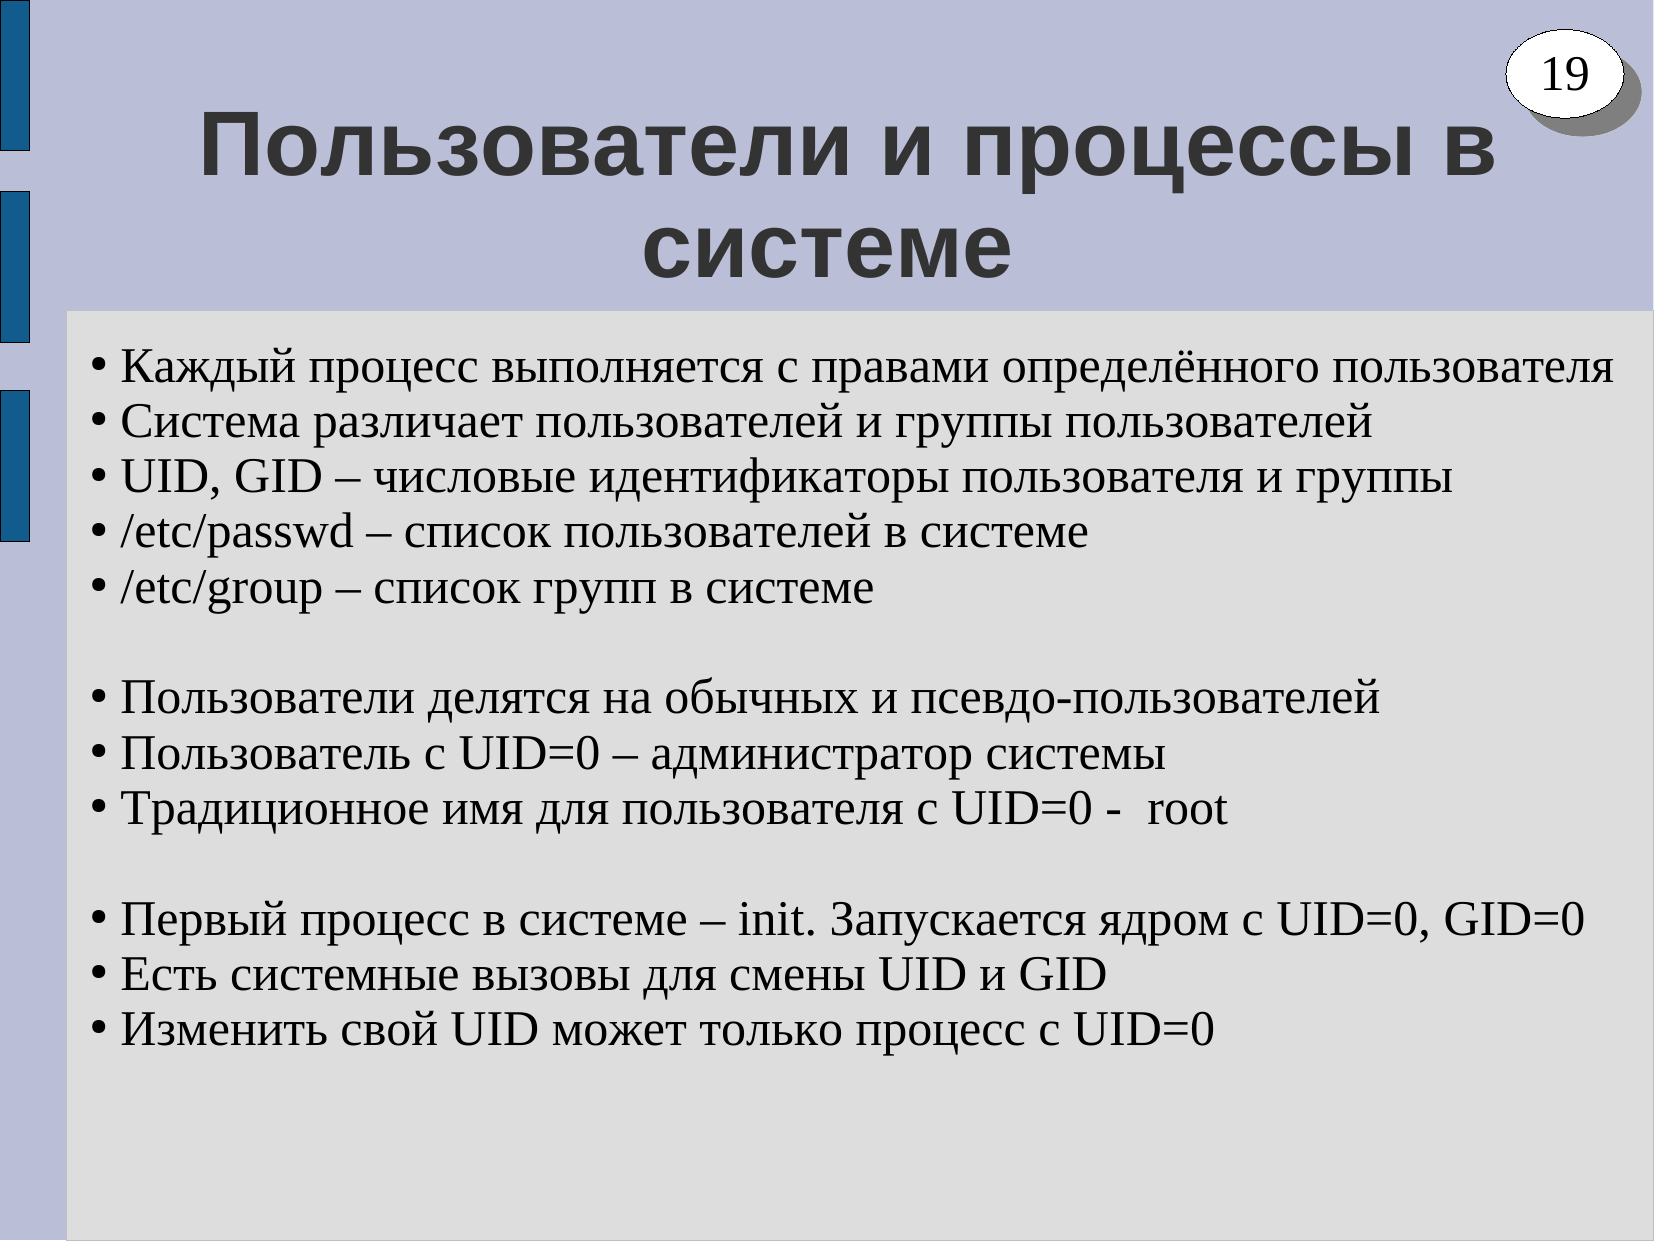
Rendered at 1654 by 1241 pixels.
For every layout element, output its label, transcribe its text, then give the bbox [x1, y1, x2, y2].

title Пользователи и процессы в системе [121, 87, 1534, 302]
text_box Каждый процесс выполняется с правами определённого пользователя Система различает пользователей и группы пользователей UID, GID – числовые идентификаторы пользователя и группы /etc/passwd – список пользователей в системе /etc/group – список групп в системе Пользователи делятся на обычных и псевдо-пользователей Пользователь с UID=0 – администратор системы Традиционное имя для пользователя с UID=0 - root Первый процесс в системе – init. Запускается ядром с UID=0, GID=0 Есть системные вызовы для смены UID и GID Изменить свой UID может только процесс с UID=0 [89, 337, 1615, 1112]
text_box 19 [1505, 29, 1625, 119]
